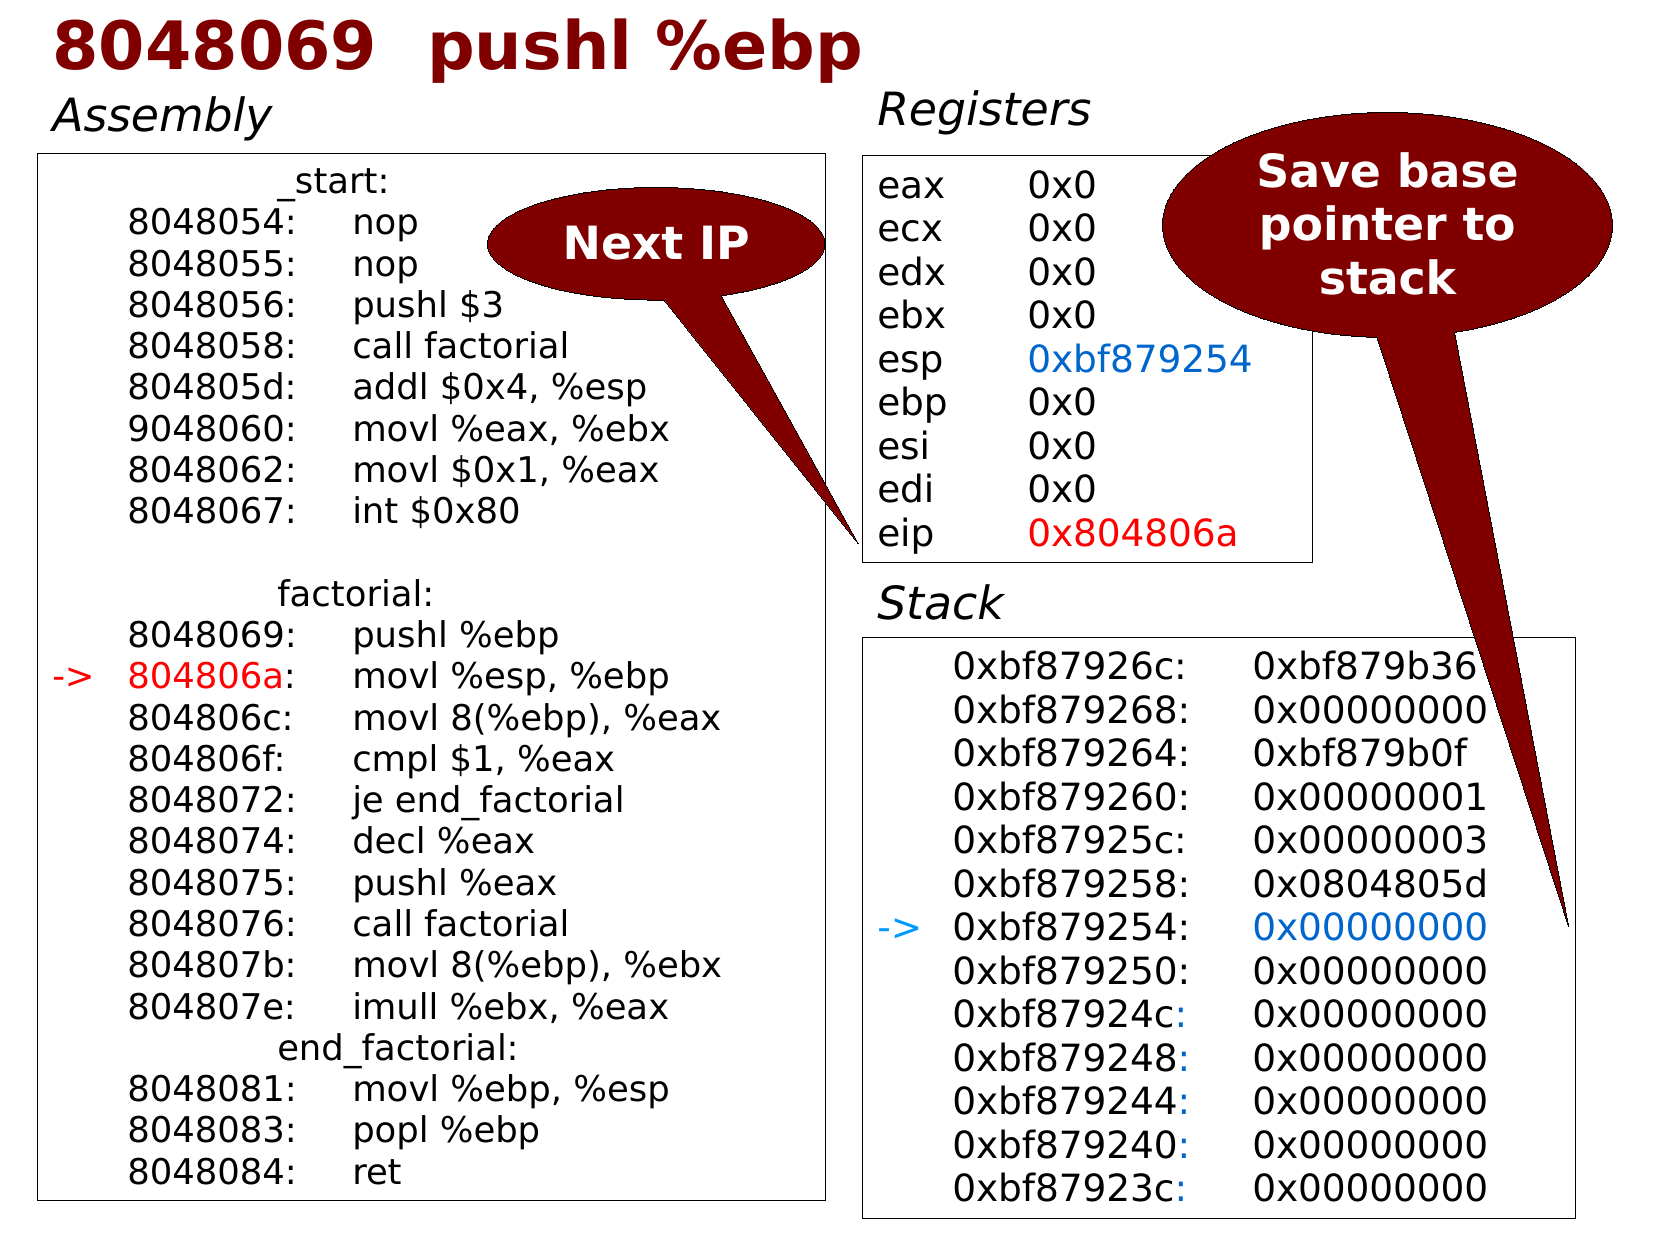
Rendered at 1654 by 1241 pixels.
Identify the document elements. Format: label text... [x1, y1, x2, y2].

text_box 8048069 pushl %ebp [37, 0, 1126, 93]
text_box Assembly [37, 81, 301, 151]
text_box Stack [862, 569, 1051, 638]
text_box 0xbf87926c: 0xbf879b36 0xbf879268: 0x00000000 0xbf879264: 0xbf879b0f 0xbf879260: 0x00000001 0xbf87925c: 0x00000003 0xbf879258: 0x0804805d -> 0xbf879254: 0x00000000 0xbf879250: 0x00000000 0xbf87924c: 0x00000000 0xbf879248: 0x00000000 0xbf879244: 0x00000000 0xbf879240: 0x00000000 0xbf87923c: 0x00000000 [862, 637, 1576, 1219]
text_box Next IP [487, 187, 859, 544]
text_box Registers [862, 75, 1126, 144]
text_box Save base pointer to stack [1162, 112, 1613, 927]
text_box _start: 8048054: nop 8048055: nop 8048056: pushl $3 8048058: call factorial 804805d: addl $0x4, %esp 9048060: movl %eax, %ebx 8048062: movl $0x1, %eax 8048067: int $0x80 factorial: 8048069: pushl %ebp -> 804806a: movl %esp, %ebp 804806c: movl 8(%ebp), %eax 804806f: cmpl $1, %eax 8048072: je end_factorial 8048074: decl %eax 8048075: pushl %eax 8048076: call factorial 804807b: movl 8(%ebp), %ebx 804807e: imull %ebx, %eax end_factorial: 8048081: movl %ebp, %esp 8048083: popl %ebp 8048084: ret [37, 153, 826, 1201]
text_box eax 0x0 ecx 0x0 edx 0x0 ebx 0x0 esp 0xbf879254 ebp 0x0 esi 0x0 edi 0x0 eip 0x804806a [862, 155, 1313, 563]
